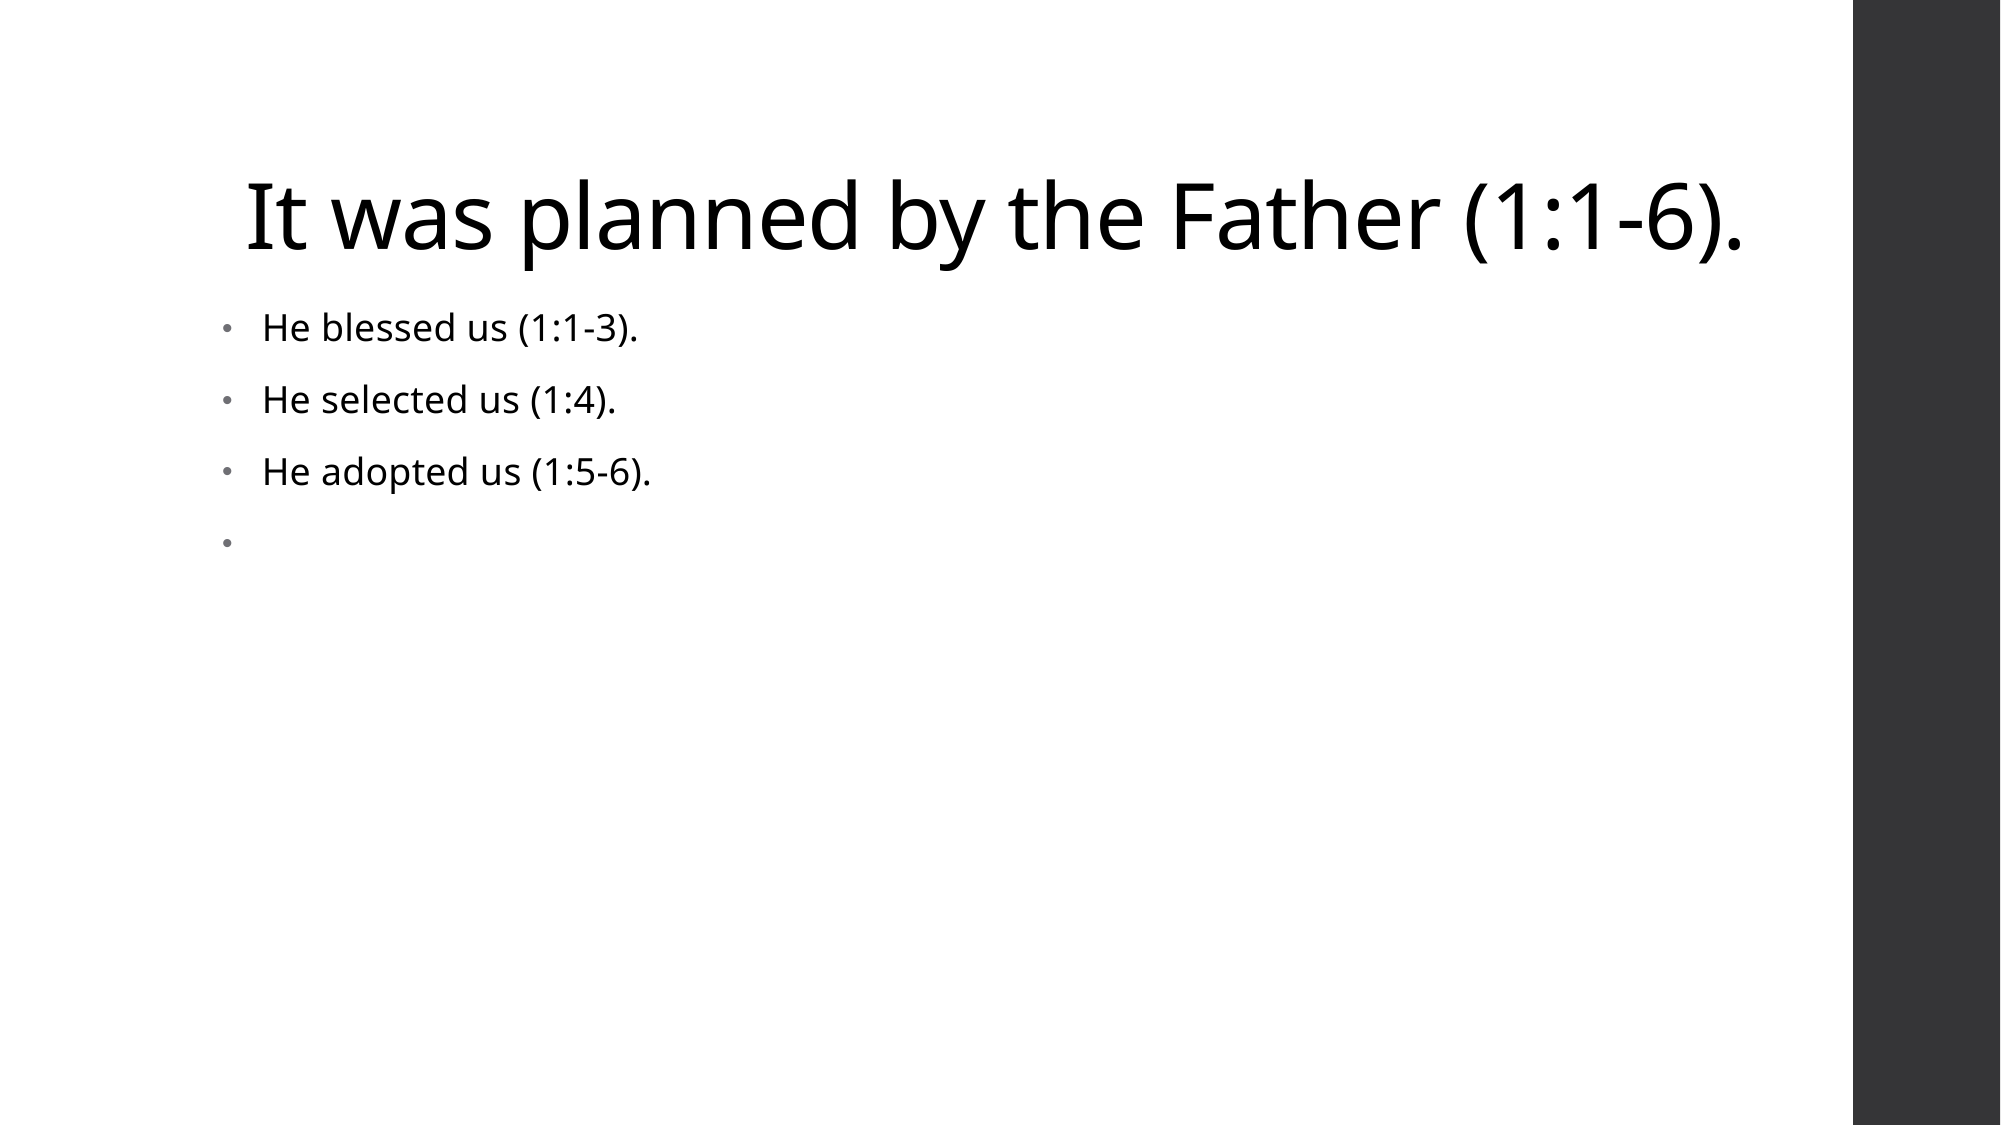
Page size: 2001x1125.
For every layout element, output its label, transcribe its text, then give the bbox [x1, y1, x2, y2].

title It was planned by the Father (1:1-6). [206, 60, 1797, 278]
list He blessed us (1:1-3). He selected us (1:4). He adopted us (1:5-6). [206, 299, 1617, 1014]
